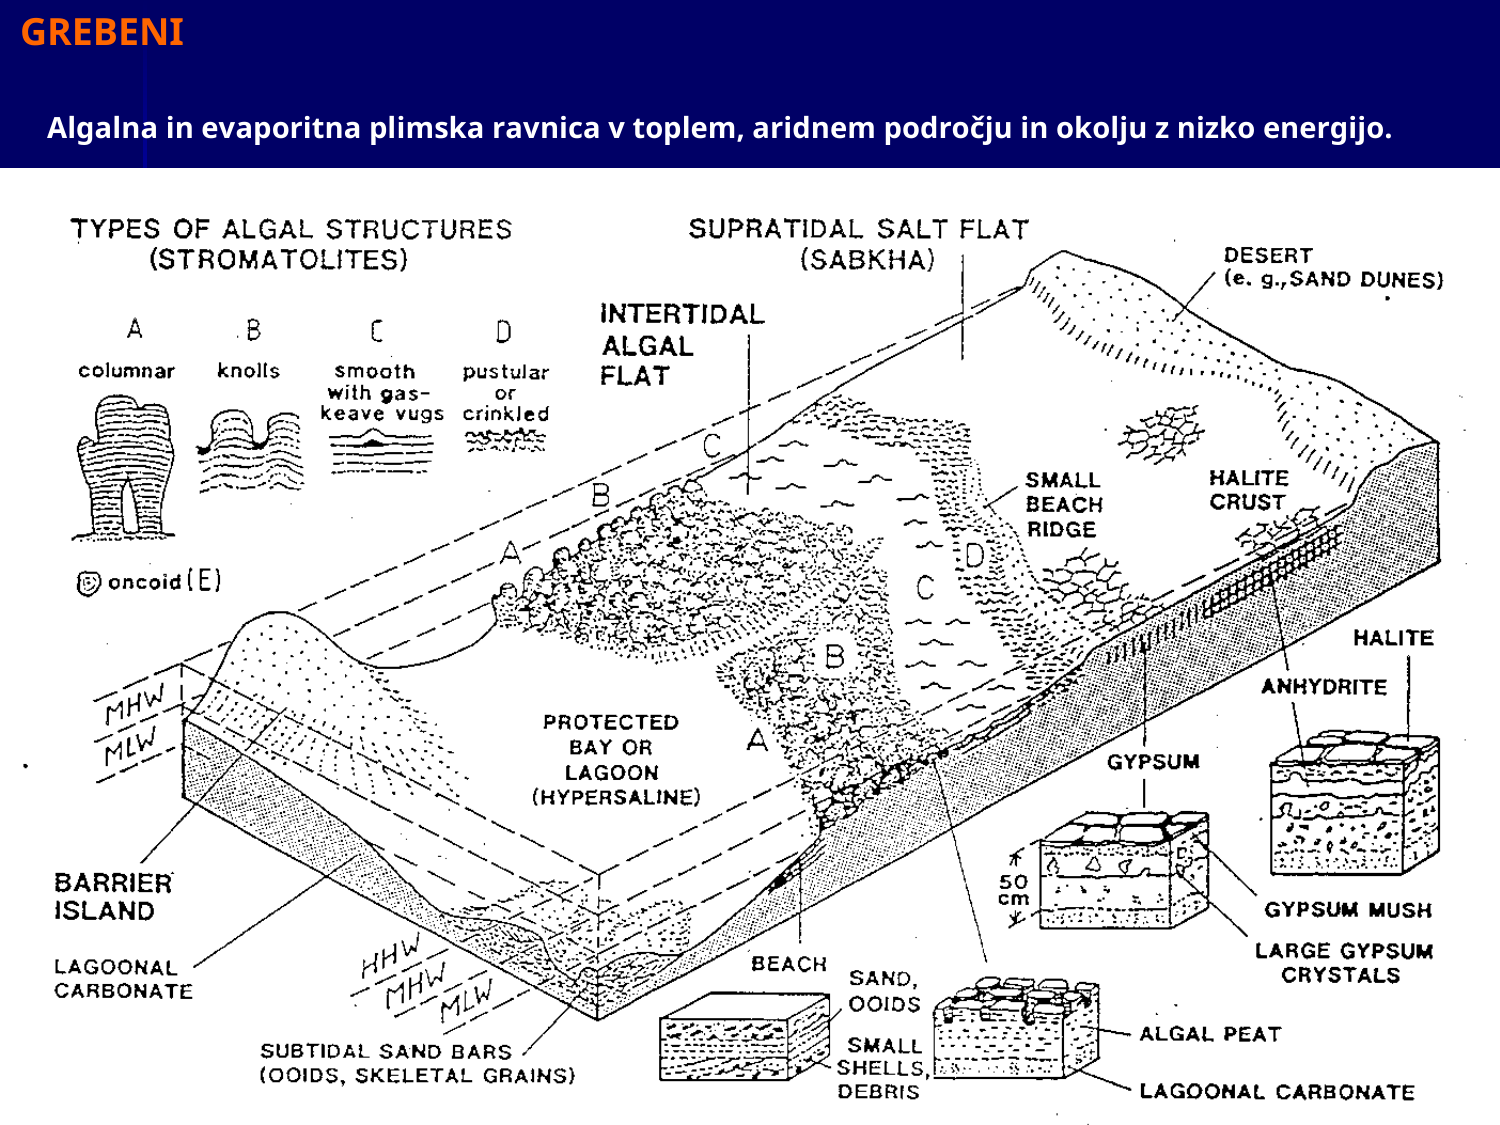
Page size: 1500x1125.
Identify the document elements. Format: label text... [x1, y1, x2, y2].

picture [0, 168, 1500, 1125]
text_box GREBENI [5, 0, 200, 61]
text_box Algalna in evaporitna plimska ravnica v toplem, aridnem področju in okolju z nizko energijo. [32, 101, 1410, 153]
